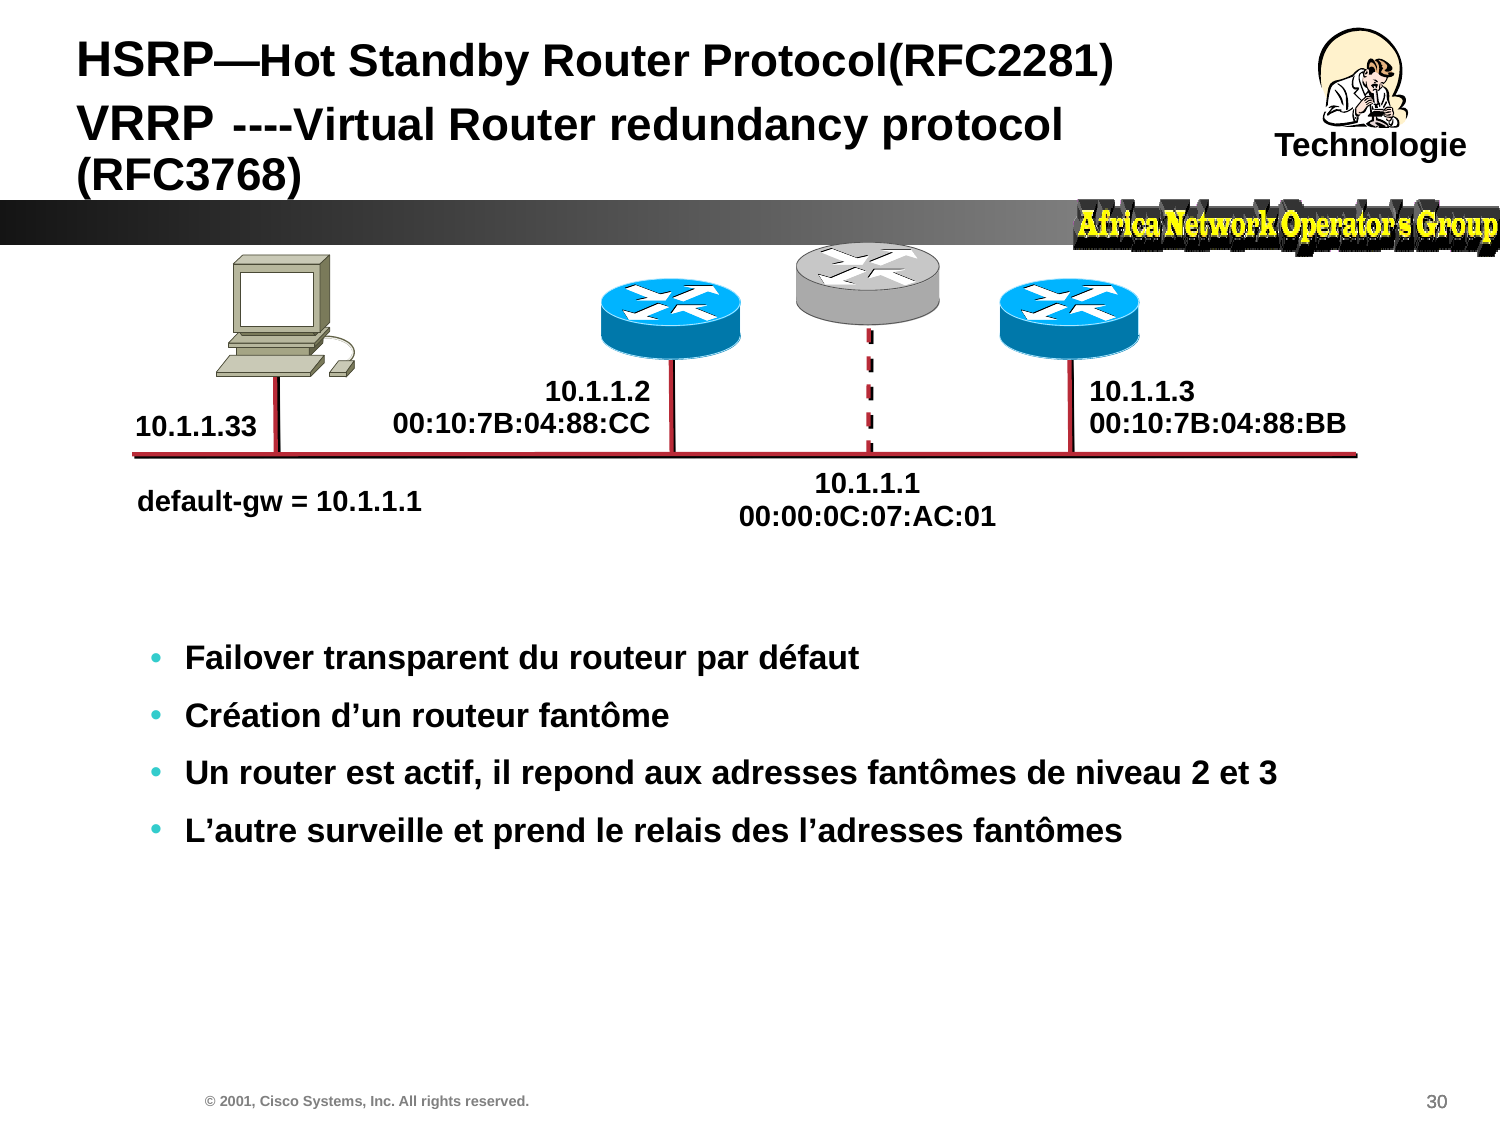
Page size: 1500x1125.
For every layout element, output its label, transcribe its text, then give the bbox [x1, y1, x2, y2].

text_box default-gw = 10.1.1.1 [120, 475, 440, 526]
picture [1026, 286, 1068, 300]
picture [675, 286, 716, 300]
picture [601, 278, 741, 306]
text_box Technologie [1262, 118, 1480, 171]
text_box 10.1.1.3 00:10:7B:04:88:BB [1072, 365, 1365, 449]
text_box 10.1.1.33 [118, 400, 275, 451]
picture [1024, 304, 1065, 321]
picture [999, 337, 1140, 360]
picture [673, 306, 714, 322]
picture [999, 278, 1140, 334]
picture [796, 242, 940, 326]
picture [1317, 26, 1409, 118]
list Failover transparent du routeur par défaut Création d’un routeur fantôme Un router est actif, il repond aux adresses fantômes de niveau 2 et 3 L’autre surveille et prend le relais des l’adresses fantômes [40, 653, 1463, 1025]
picture [1070, 180, 1500, 275]
title HSRP—Hot Standby Router Protocol(RFC2281) VRRP ----Virtual Router redundancy protocol (RFC3768) [37, 37, 1313, 196]
picture [627, 286, 669, 300]
picture [1071, 306, 1113, 322]
picture [216, 254, 355, 378]
text_box 10.1.1.1 00:00:0C:07:AC:01 [722, 459, 1014, 541]
picture [601, 337, 741, 360]
text_box 10.1.1.2 00:10:7B:04:88:CC [376, 365, 668, 449]
picture [625, 304, 666, 321]
picture [1073, 286, 1115, 300]
